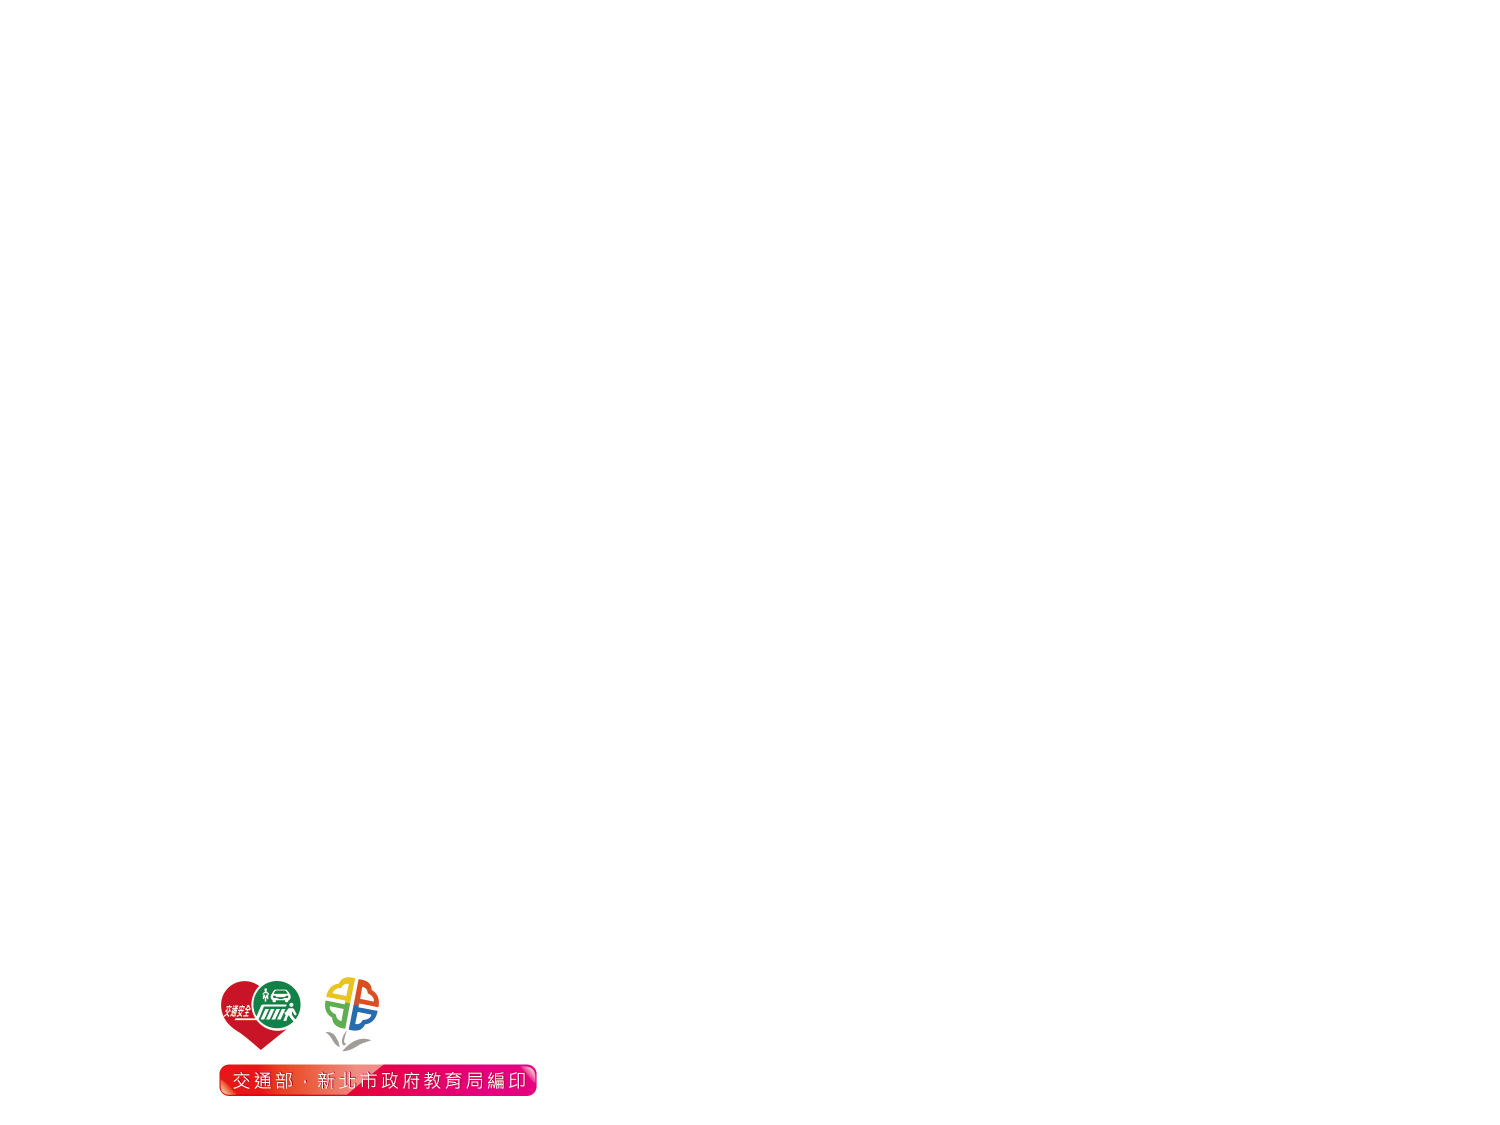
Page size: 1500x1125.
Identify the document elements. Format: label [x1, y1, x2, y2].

picture [171, 928, 559, 1125]
